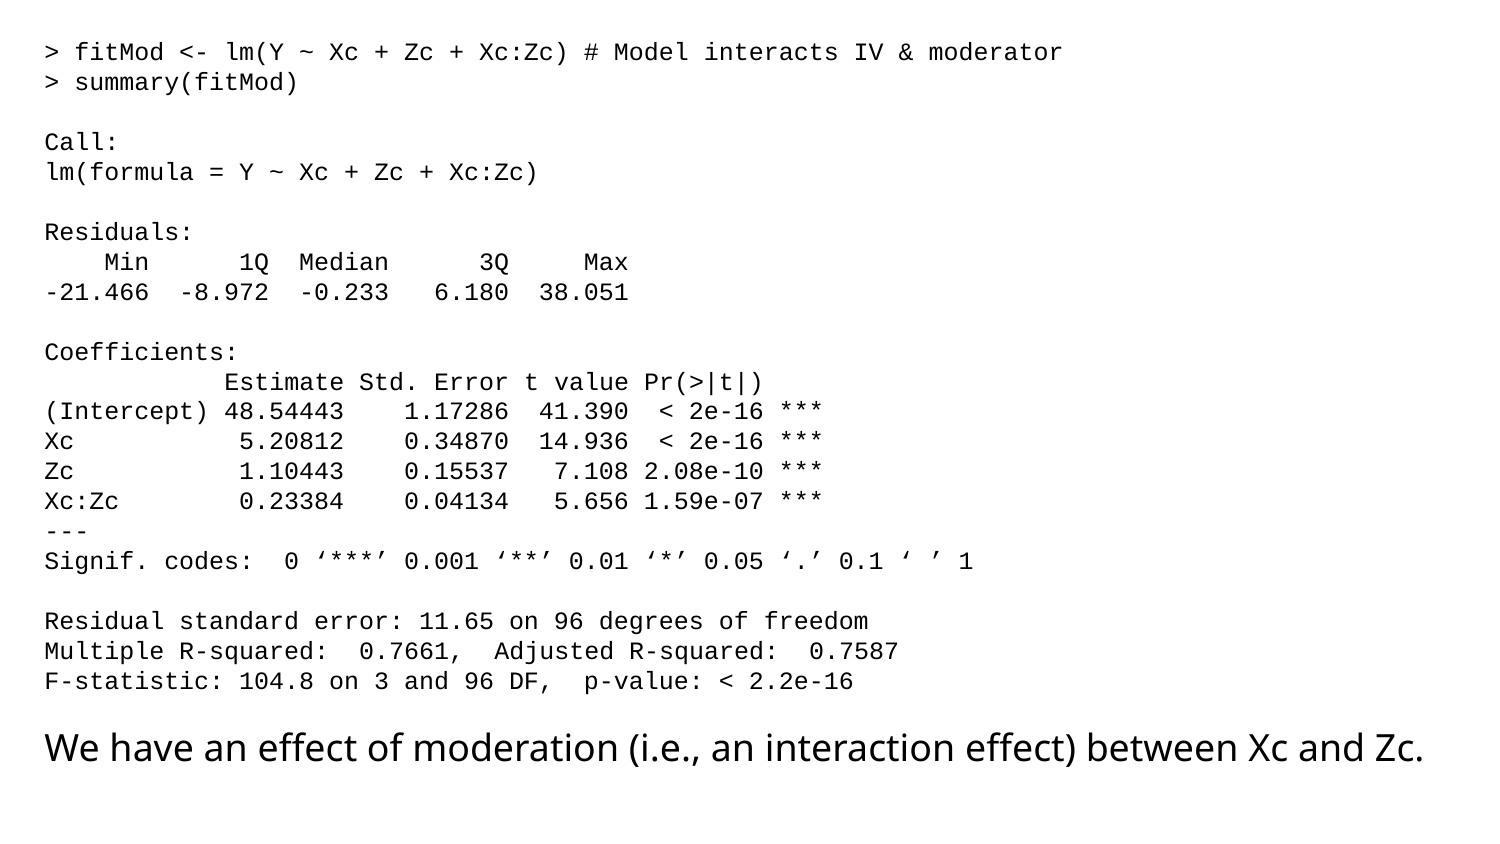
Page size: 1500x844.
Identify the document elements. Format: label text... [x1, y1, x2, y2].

text_box > fitMod <- lm(Y ~ Xc + Zc + Xc:Zc) # Model interacts IV & moderator > summary(fitMod) Call: lm(formula = Y ~ Xc + Zc + Xc:Zc) Residuals: Min 1Q Median 3Q Max -21.466 -8.972 -0.233 6.180 38.051 Coefficients: Estimate Std. Error t value Pr(>|t|) (Intercept) 48.54443 1.17286 41.390 < 2e-16 *** Xc 5.20812 0.34870 14.936 < 2e-16 *** Zc 1.10443 0.15537 7.108 2.08e-10 *** Xc:Zc 0.23384 0.04134 5.656 1.59e-07 *** --- Signif. codes: 0 ‘***’ 0.001 ‘**’ 0.01 ‘*’ 0.05 ‘.’ 0.1 ‘ ’ 1 Residual standard error: 11.65 on 96 degrees of freedom Multiple R-squared: 0.7661, Adjusted R-squared: 0.7587 F-statistic: 104.8 on 3 and 96 DF, p-value: < 2.2e-16 We have an effect of moderation (i.e., an interaction effect) between Xc and Zc. [29, 20, 1480, 827]
